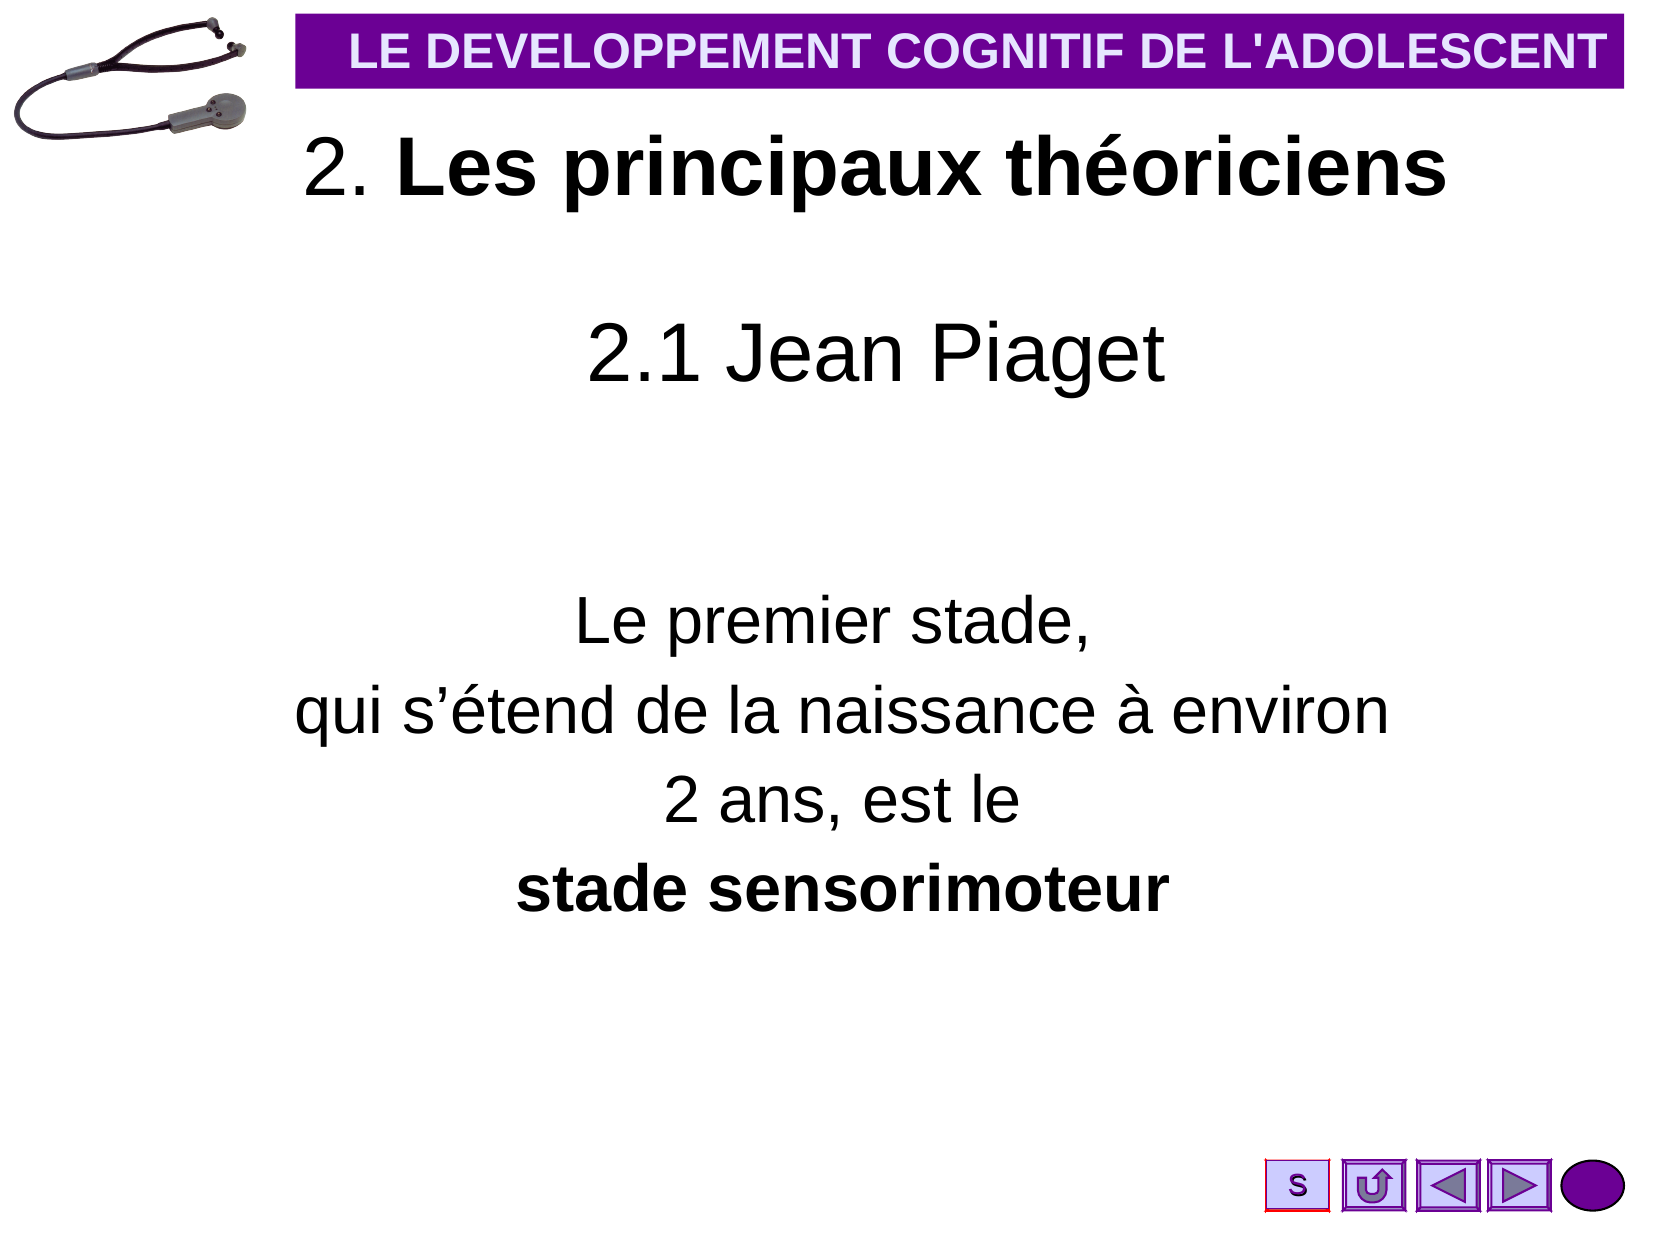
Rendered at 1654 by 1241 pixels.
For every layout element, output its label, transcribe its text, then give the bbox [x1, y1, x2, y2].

text_box [1561, 1160, 1625, 1211]
list Le premier stade, qui s’étend de la naissance à environ 2 ans, est le stade sensorimoteur [177, 576, 1453, 934]
text_box LE DEVELOPPEMENT COGNITIF DE L'ADOLESCENT [295, 13, 1625, 89]
picture [8, 8, 260, 153]
text_box 2. Les principaux théoriciens 2.1 Jean Piaget [287, 112, 1466, 407]
